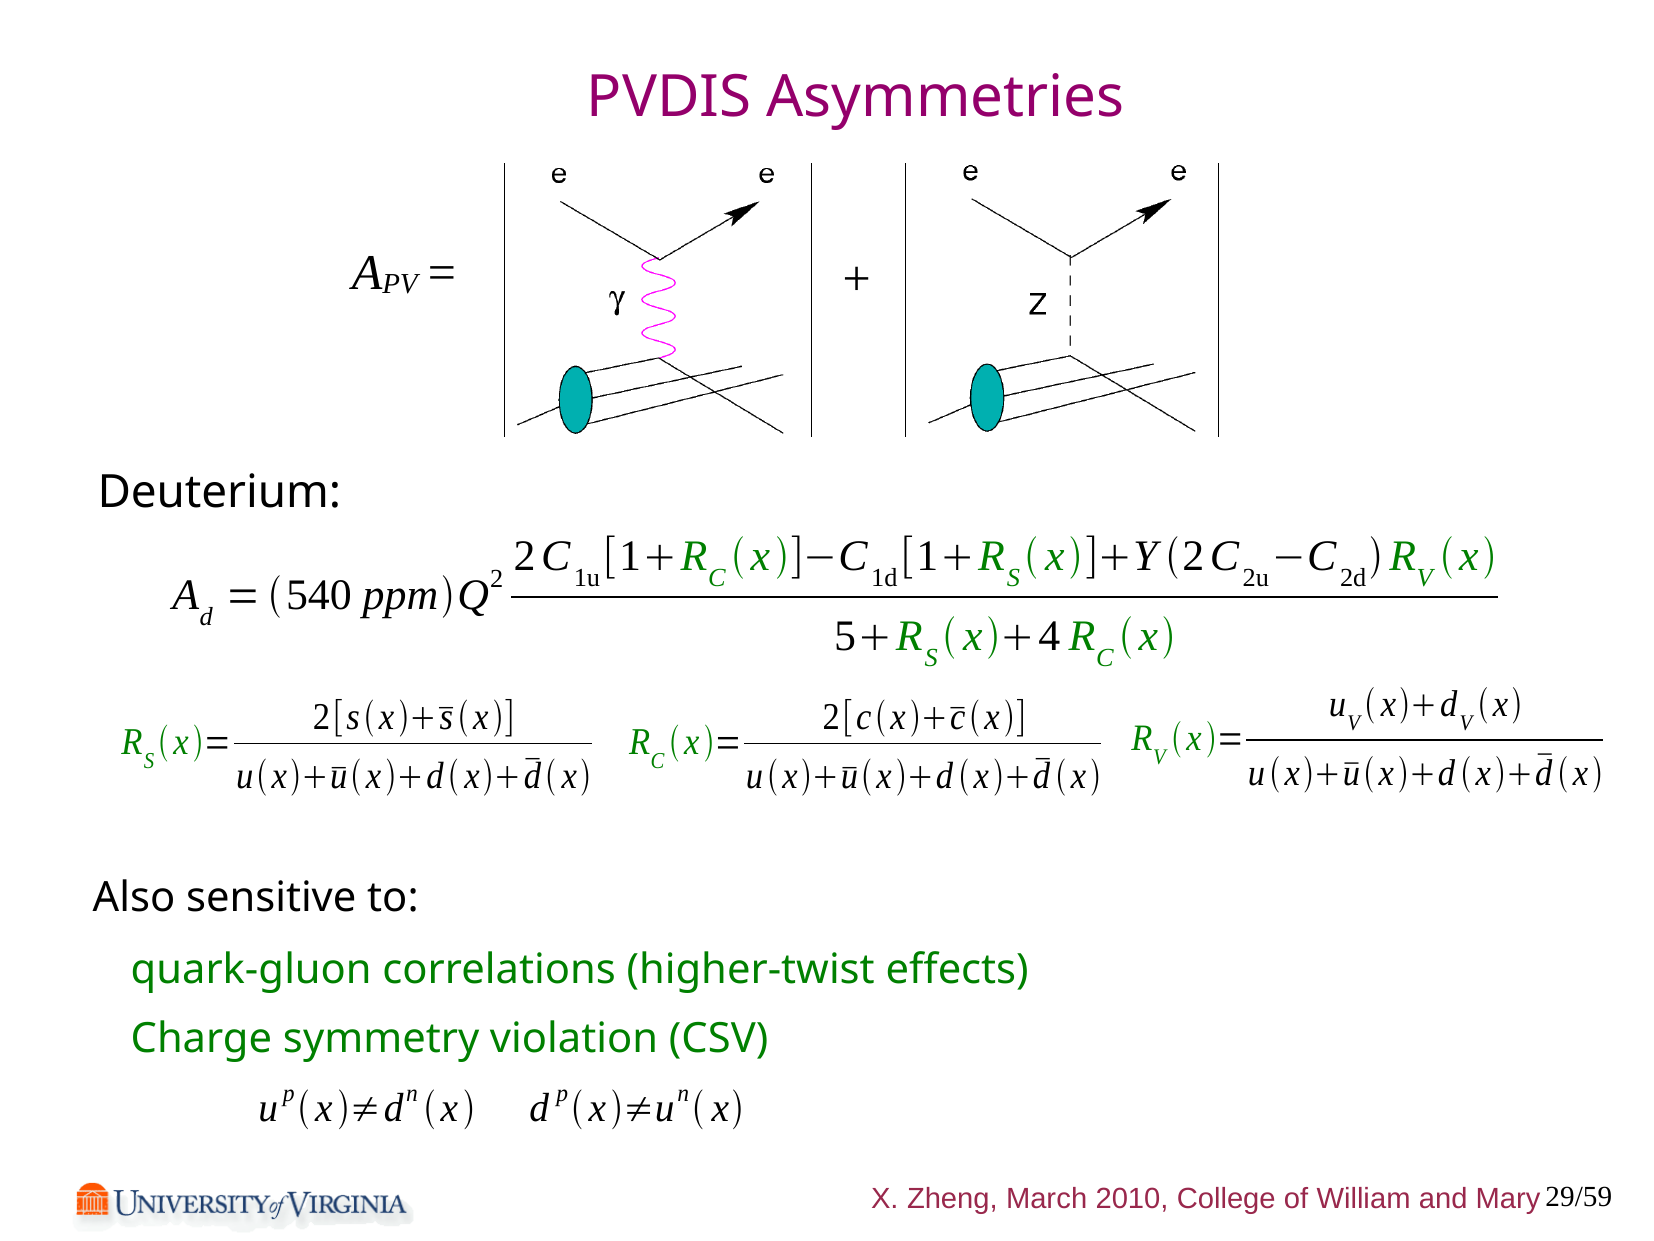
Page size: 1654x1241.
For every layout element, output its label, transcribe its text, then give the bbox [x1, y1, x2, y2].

text_box APV = [334, 244, 463, 331]
picture [928, 163, 1199, 434]
text_box + [821, 250, 871, 321]
picture [516, 165, 787, 436]
list Deuterium: [79, 458, 1478, 527]
chart [1125, 675, 1610, 795]
chart [114, 686, 598, 800]
chart [248, 1073, 754, 1133]
chart [622, 686, 1108, 800]
chart [162, 521, 1506, 674]
list Also sensitive to: quark-gluon correlations (higher-twist effects) Charge symmetry violation (CSV) [75, 866, 1613, 1167]
picture [53, 1165, 427, 1241]
title PVDIS Asymmetries [149, 38, 1562, 151]
